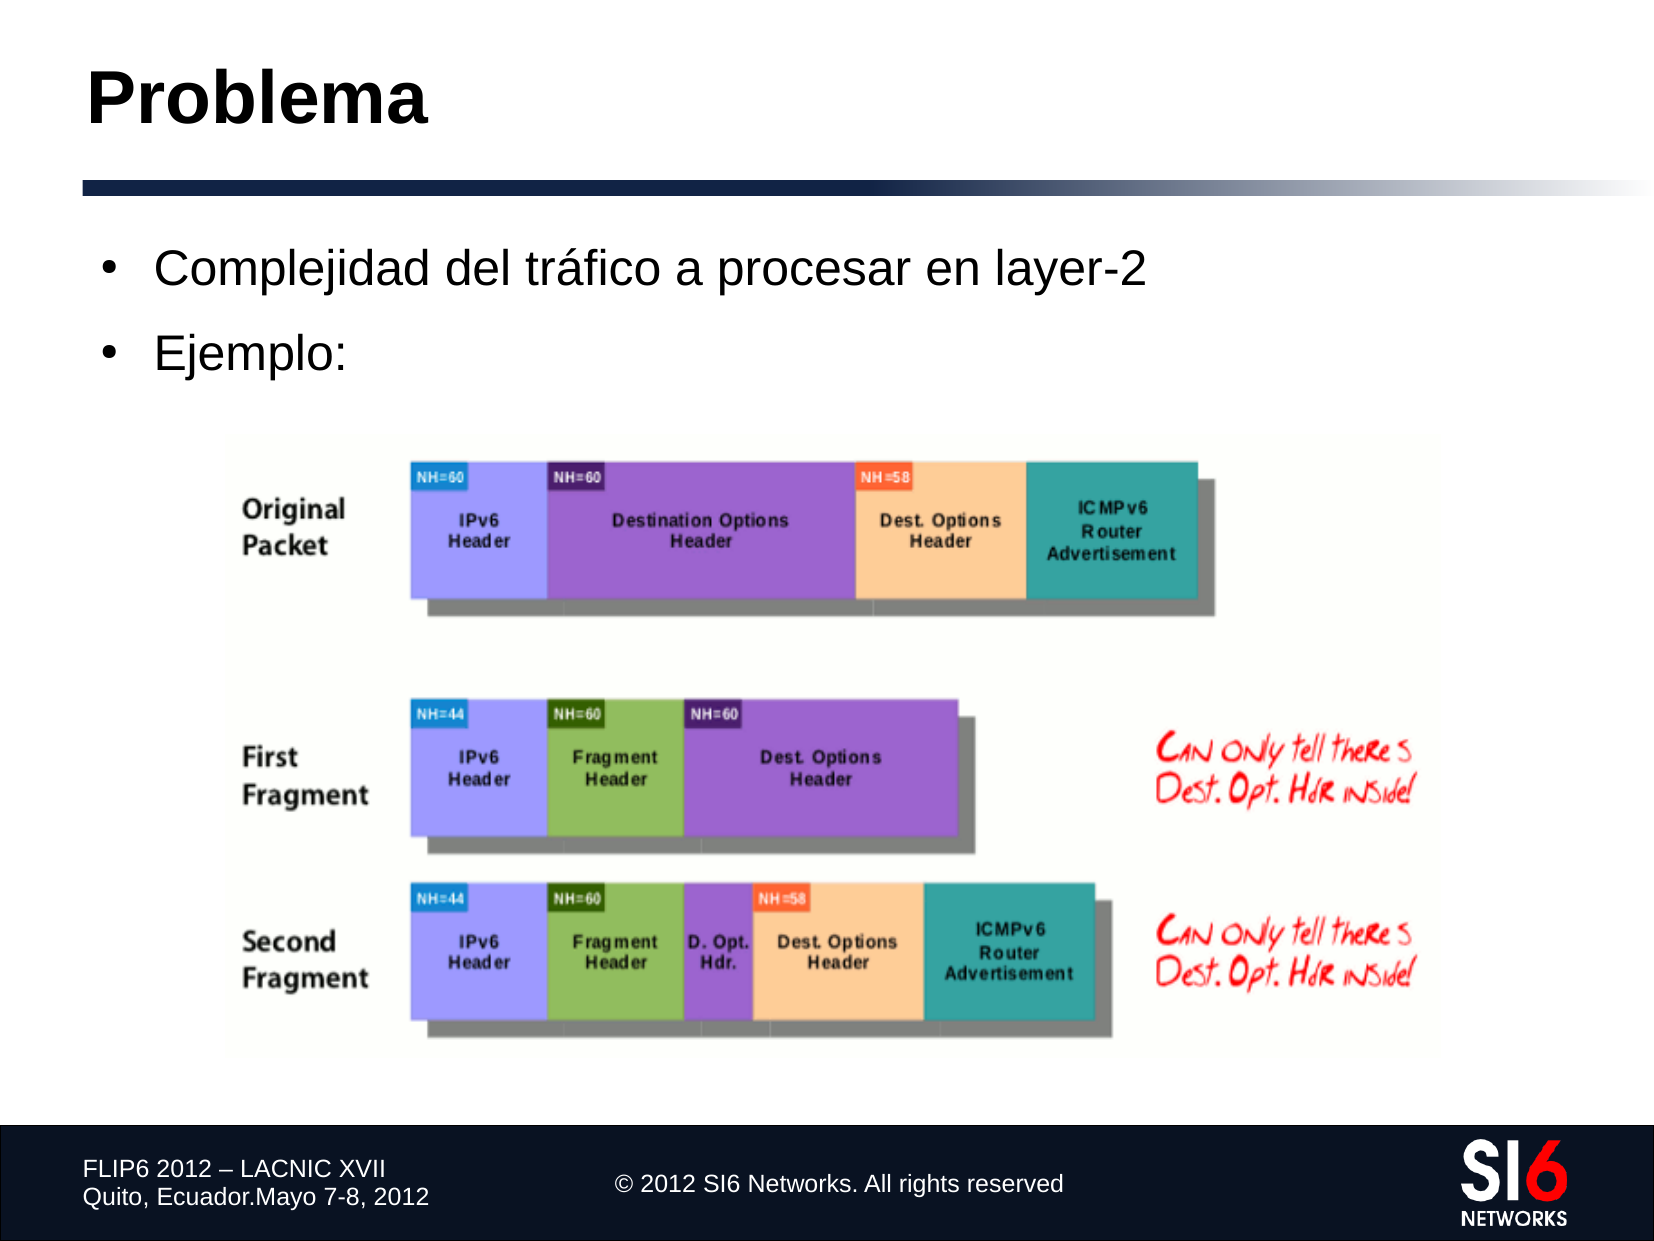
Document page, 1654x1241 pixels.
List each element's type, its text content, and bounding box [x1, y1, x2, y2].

picture [1461, 1139, 1567, 1226]
list Complejidad del tráfico a procesar en layer-2 Ejemplo: [82, 240, 1571, 1059]
picture [225, 434, 1441, 1058]
title Problema [86, 30, 1576, 166]
